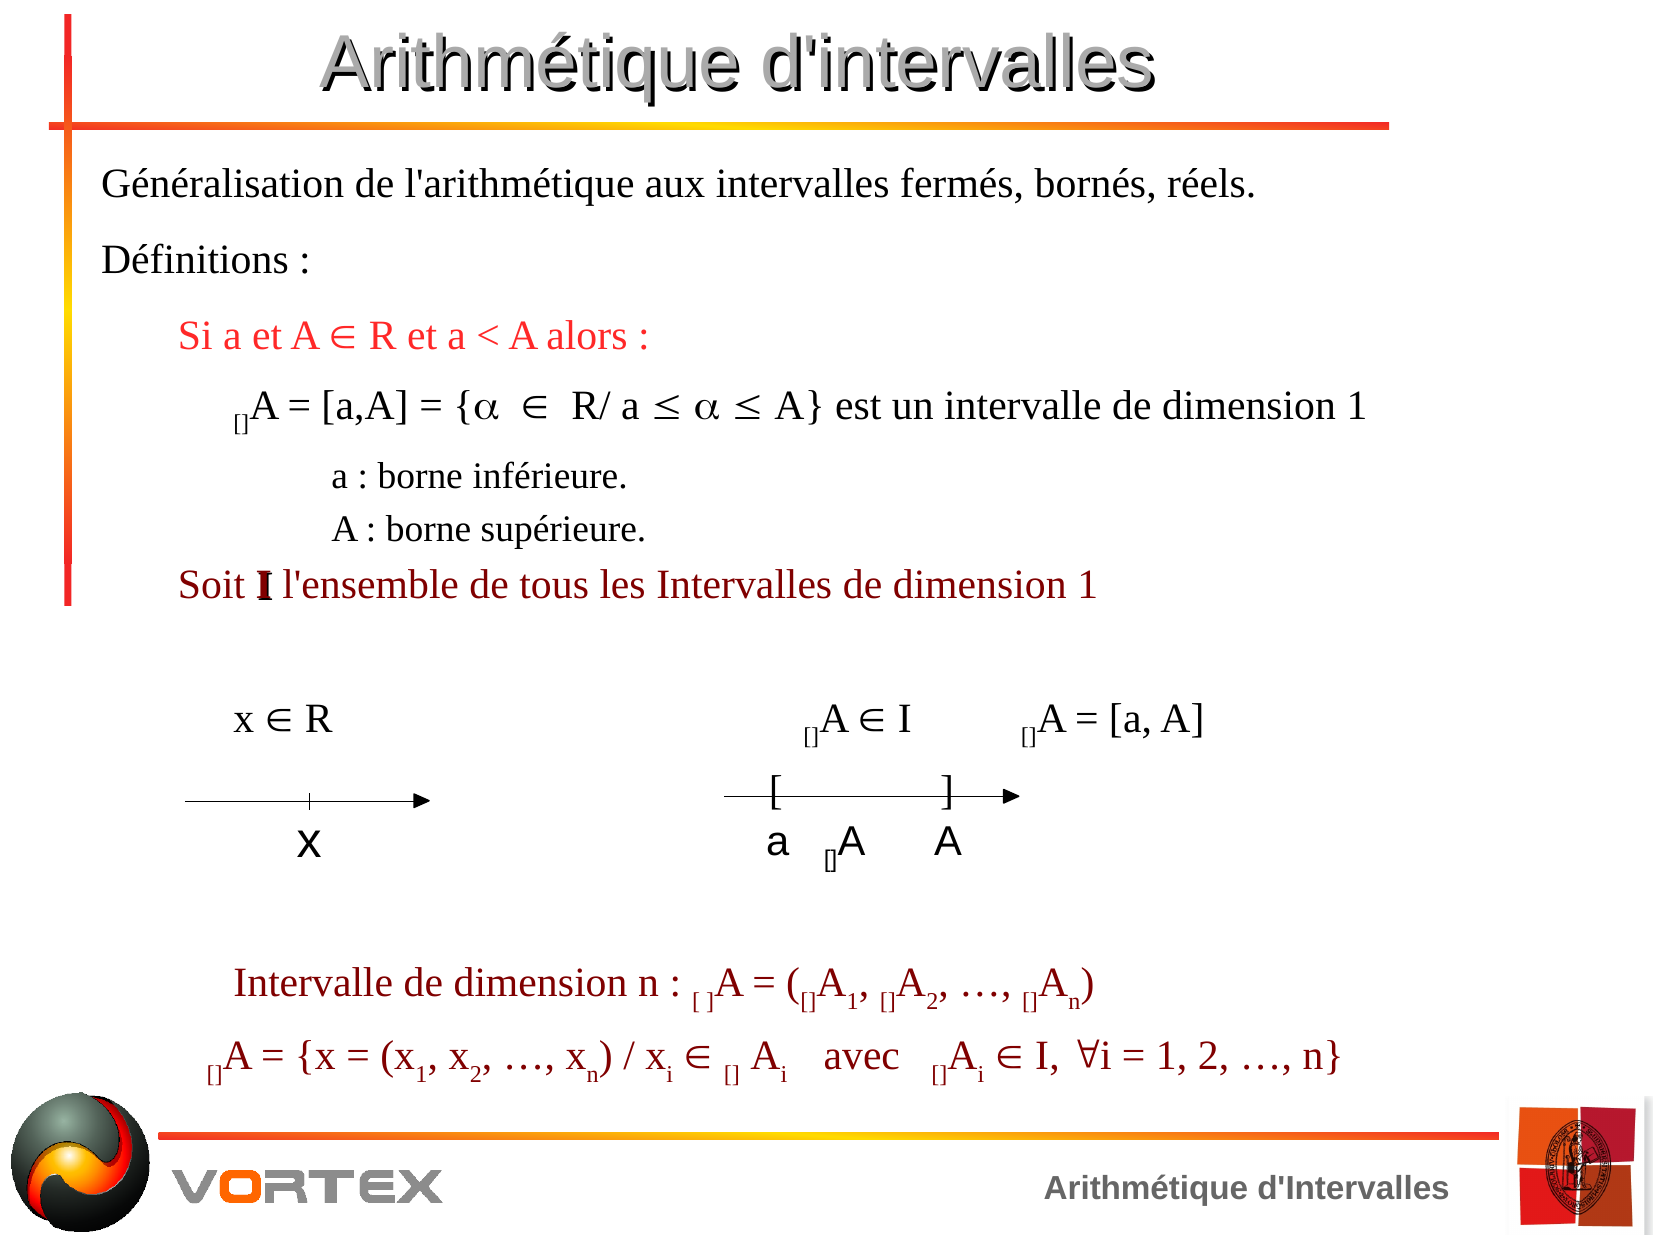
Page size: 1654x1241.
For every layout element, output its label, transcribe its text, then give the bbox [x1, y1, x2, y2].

picture [11, 1092, 443, 1232]
picture [1505, 1096, 1653, 1235]
title Arithmétique d'intervalles [82, 4, 1392, 120]
list Généralisation de l'arithmétique aux intervalles fermés, bornés, réels. Définitions : Si a et A  R et a < A alors : []A = [a,A] = {  R/ a    A} est un intervalle de dimension 1 a : borne inférieure. A : borne supérieure. Soit I l'ensemble de tous les Intervalles de dimension 1 x  R []A  I []A = [a, A] [ ] Intervalle de dimension n : [ ]A = ([]A1, []A2, …, []An) []A = {x = (x1, x2, …, xn) / xi  [] Ai avec []Ai  I, i = 1, 2, …, n} [83, 160, 1585, 1103]
text_box a []A A [736, 810, 992, 910]
text_box x [181, 804, 437, 887]
